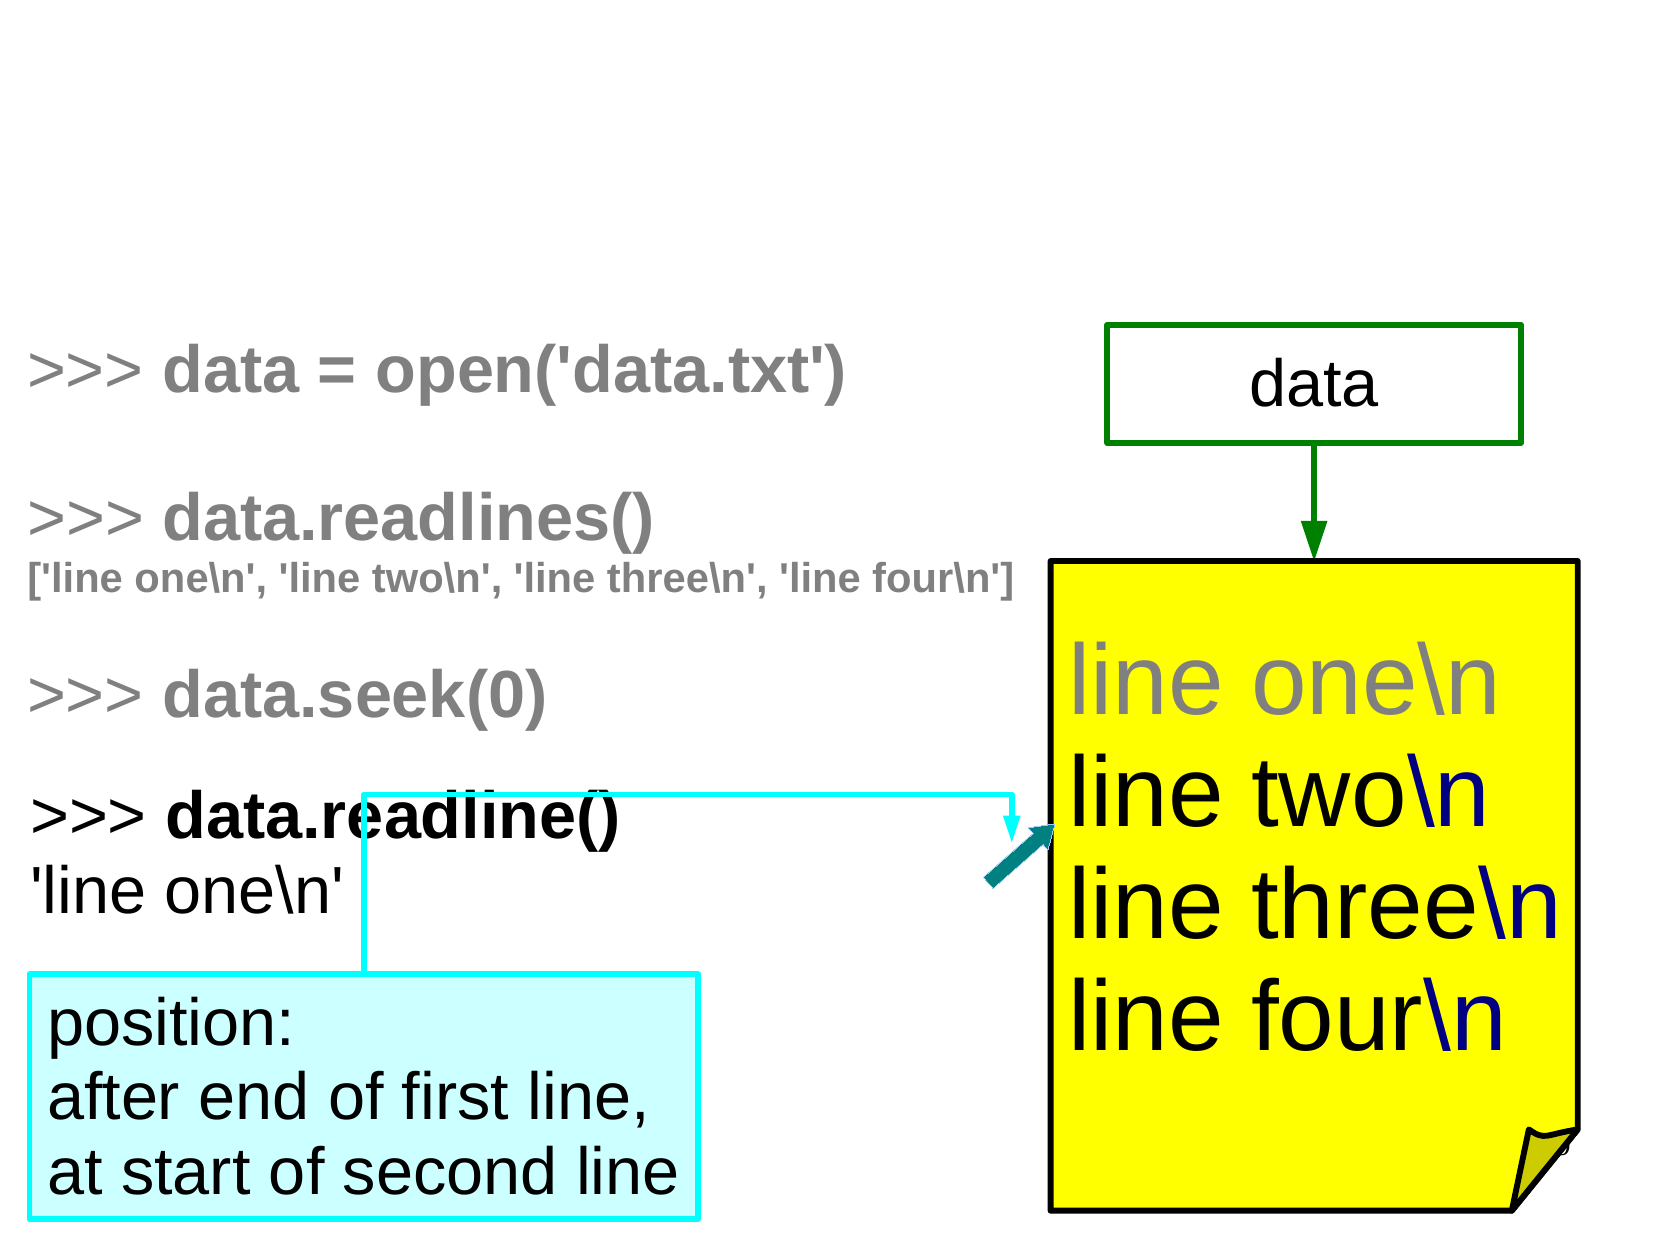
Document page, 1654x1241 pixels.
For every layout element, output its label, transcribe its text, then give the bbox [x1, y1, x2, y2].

text_box [983, 824, 1055, 889]
text_box >>> data = open('data.txt') [12, 324, 863, 415]
text_box >>> data.readline() 'line one\n' [12, 767, 640, 939]
text_box >>> data.readlines() ['line one\n', 'line two\n', 'line three\n', 'line four\n'] [12, 472, 1032, 610]
text_box line one\n line two\n line three\n line four\n [1050, 561, 1578, 1211]
text_box >>> data.seek(0) [12, 649, 563, 740]
text_box >>> data.readline() 'line one\n' [367, 797, 640, 939]
text_box position: after end of first line, at start of second line [29, 974, 699, 1220]
text_box data [1107, 324, 1521, 443]
